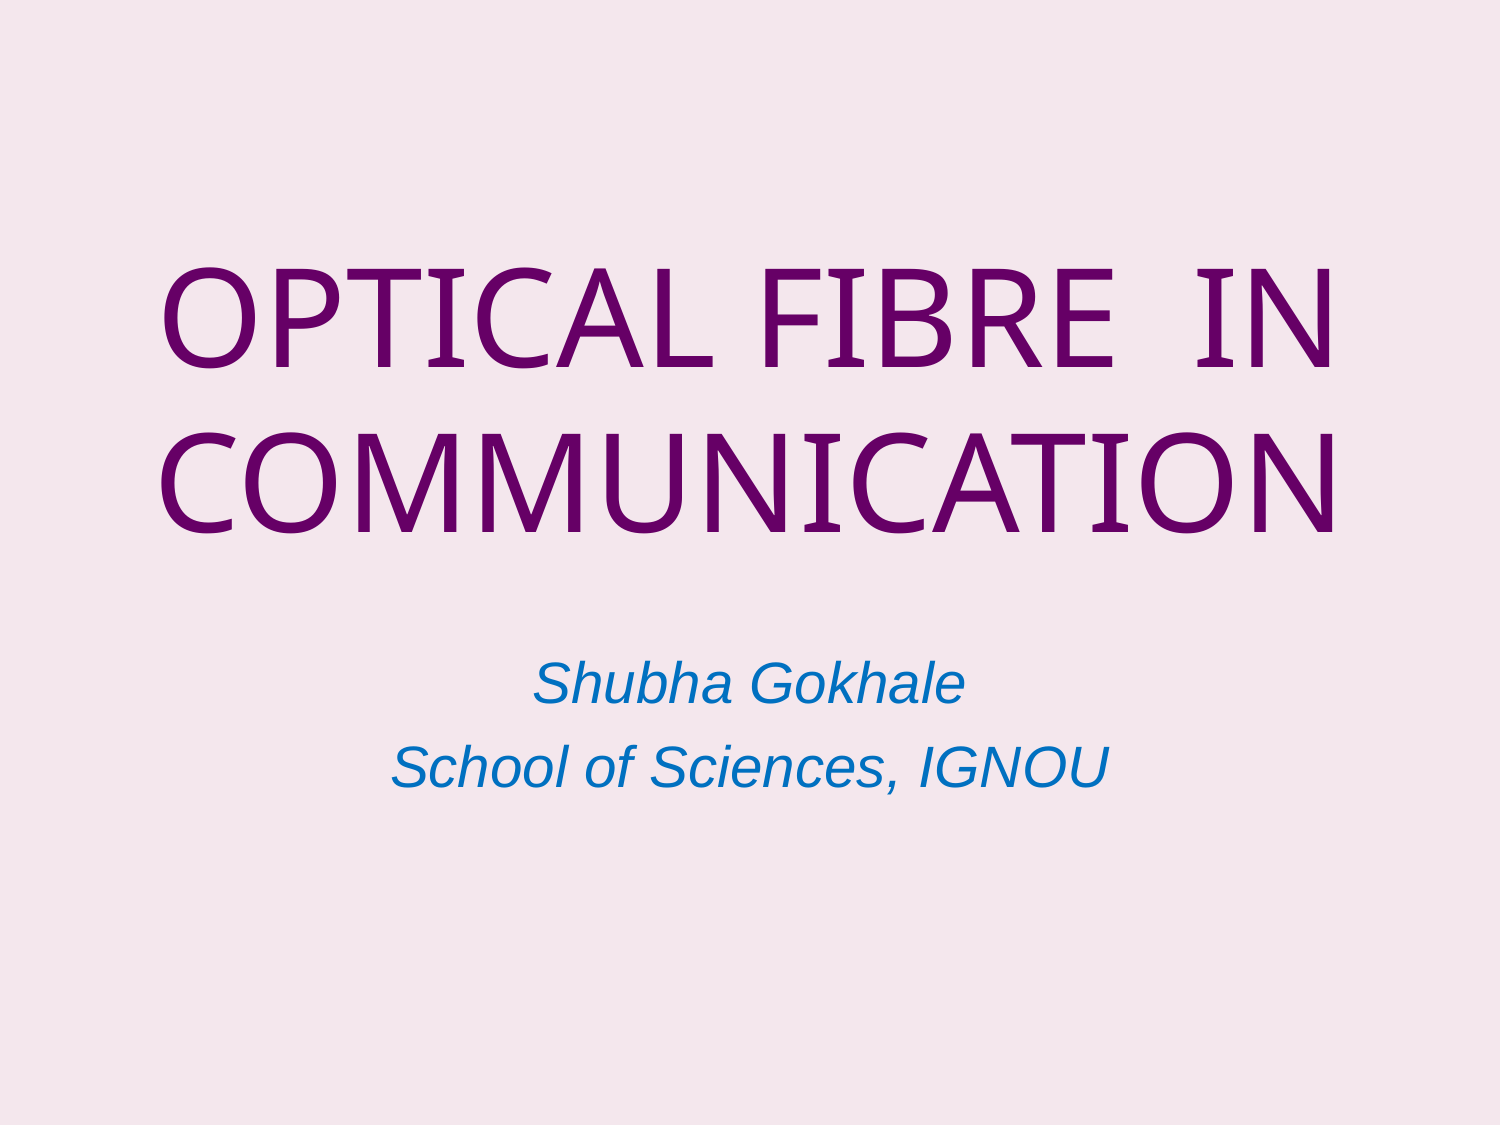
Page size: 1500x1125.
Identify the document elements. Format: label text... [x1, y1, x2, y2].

title OPTICAL FIBRE IN COMMUNICATION [112, 200, 1388, 591]
subtitle Shubha Gokhale School of Sciences, IGNOU [225, 637, 1276, 925]
